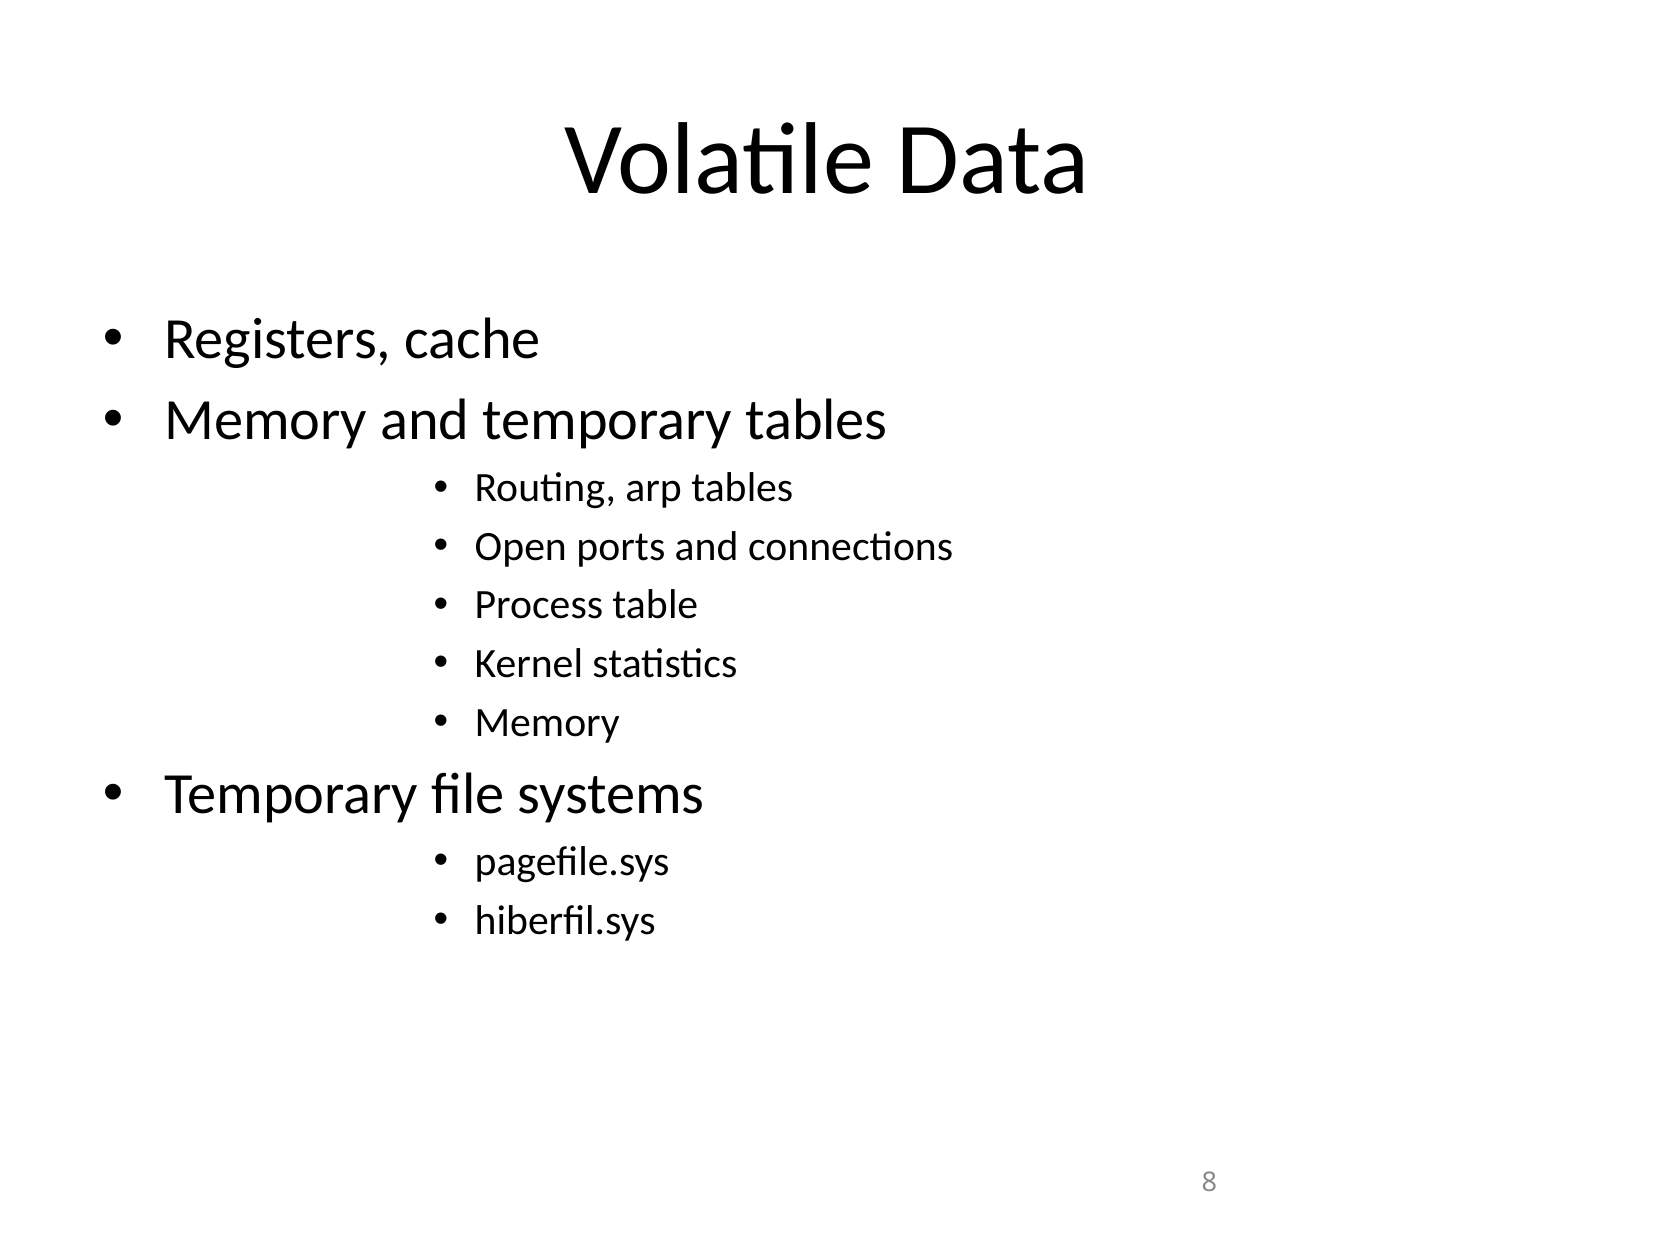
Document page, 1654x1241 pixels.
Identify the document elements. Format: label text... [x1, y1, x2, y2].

text_box Registers, cache Memory and temporary tables Routing, arp tables Open ports and connections Process table Kernel statistics Memory Temporary file systems pagefile.sys hiberfil.sys [86, 299, 1575, 1156]
text_box <number> [1185, 1149, 1571, 1216]
text_box Volatile Data [82, 49, 1571, 257]
